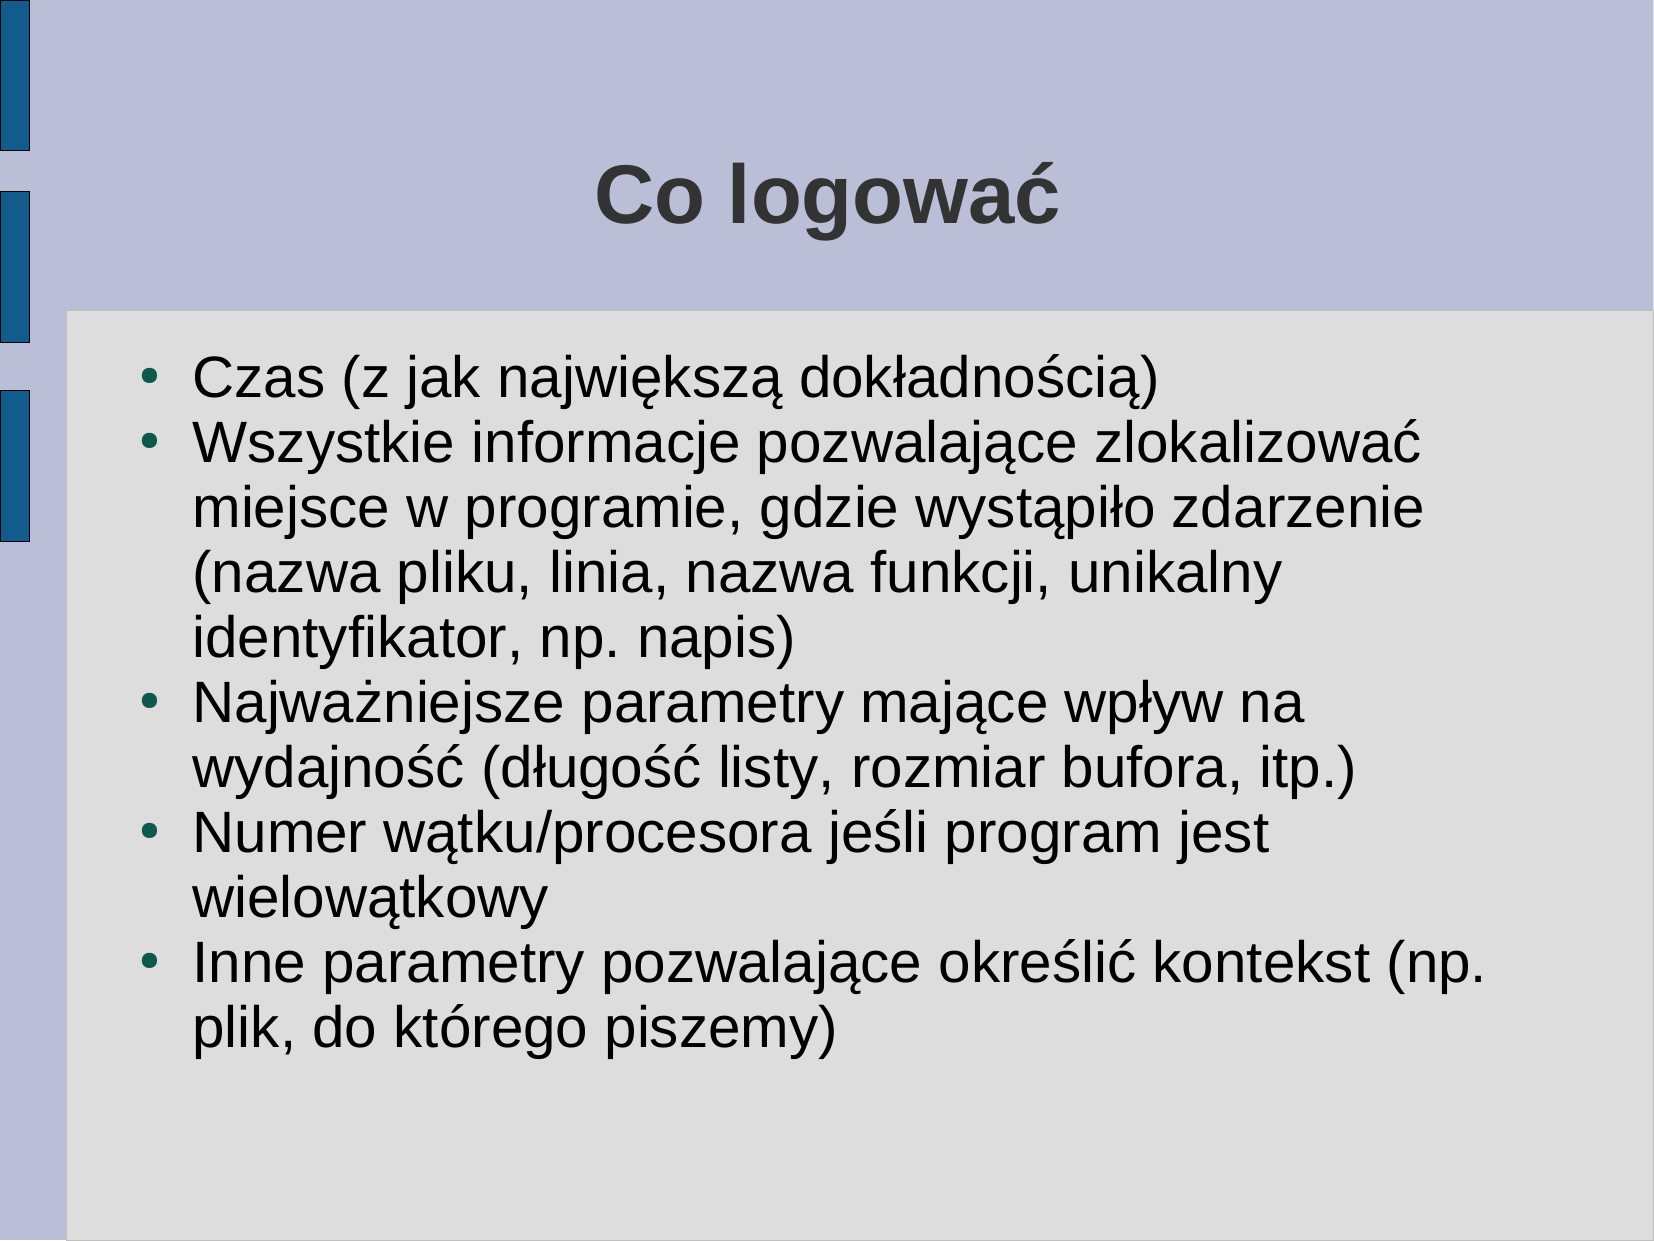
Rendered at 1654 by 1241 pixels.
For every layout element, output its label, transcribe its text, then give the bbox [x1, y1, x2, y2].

title Co logować [121, 91, 1534, 299]
list Czas (z jak największą dokładnością) Wszystkie informacje pozwalające zlokalizować miejsce w programie, gdzie wystąpiło zdarzenie (nazwa pliku, linia, nazwa funkcji, unikalny identyfikator, np. napis) Najważniejsze parametry mające wpływ na wydajność (długość listy, rozmiar bufora, itp.) Numer wątku/procesora jeśli program jest wielowątkowy Inne parametry pozwalające określić kontekst (np. plik, do którego piszemy) [121, 344, 1595, 1143]
